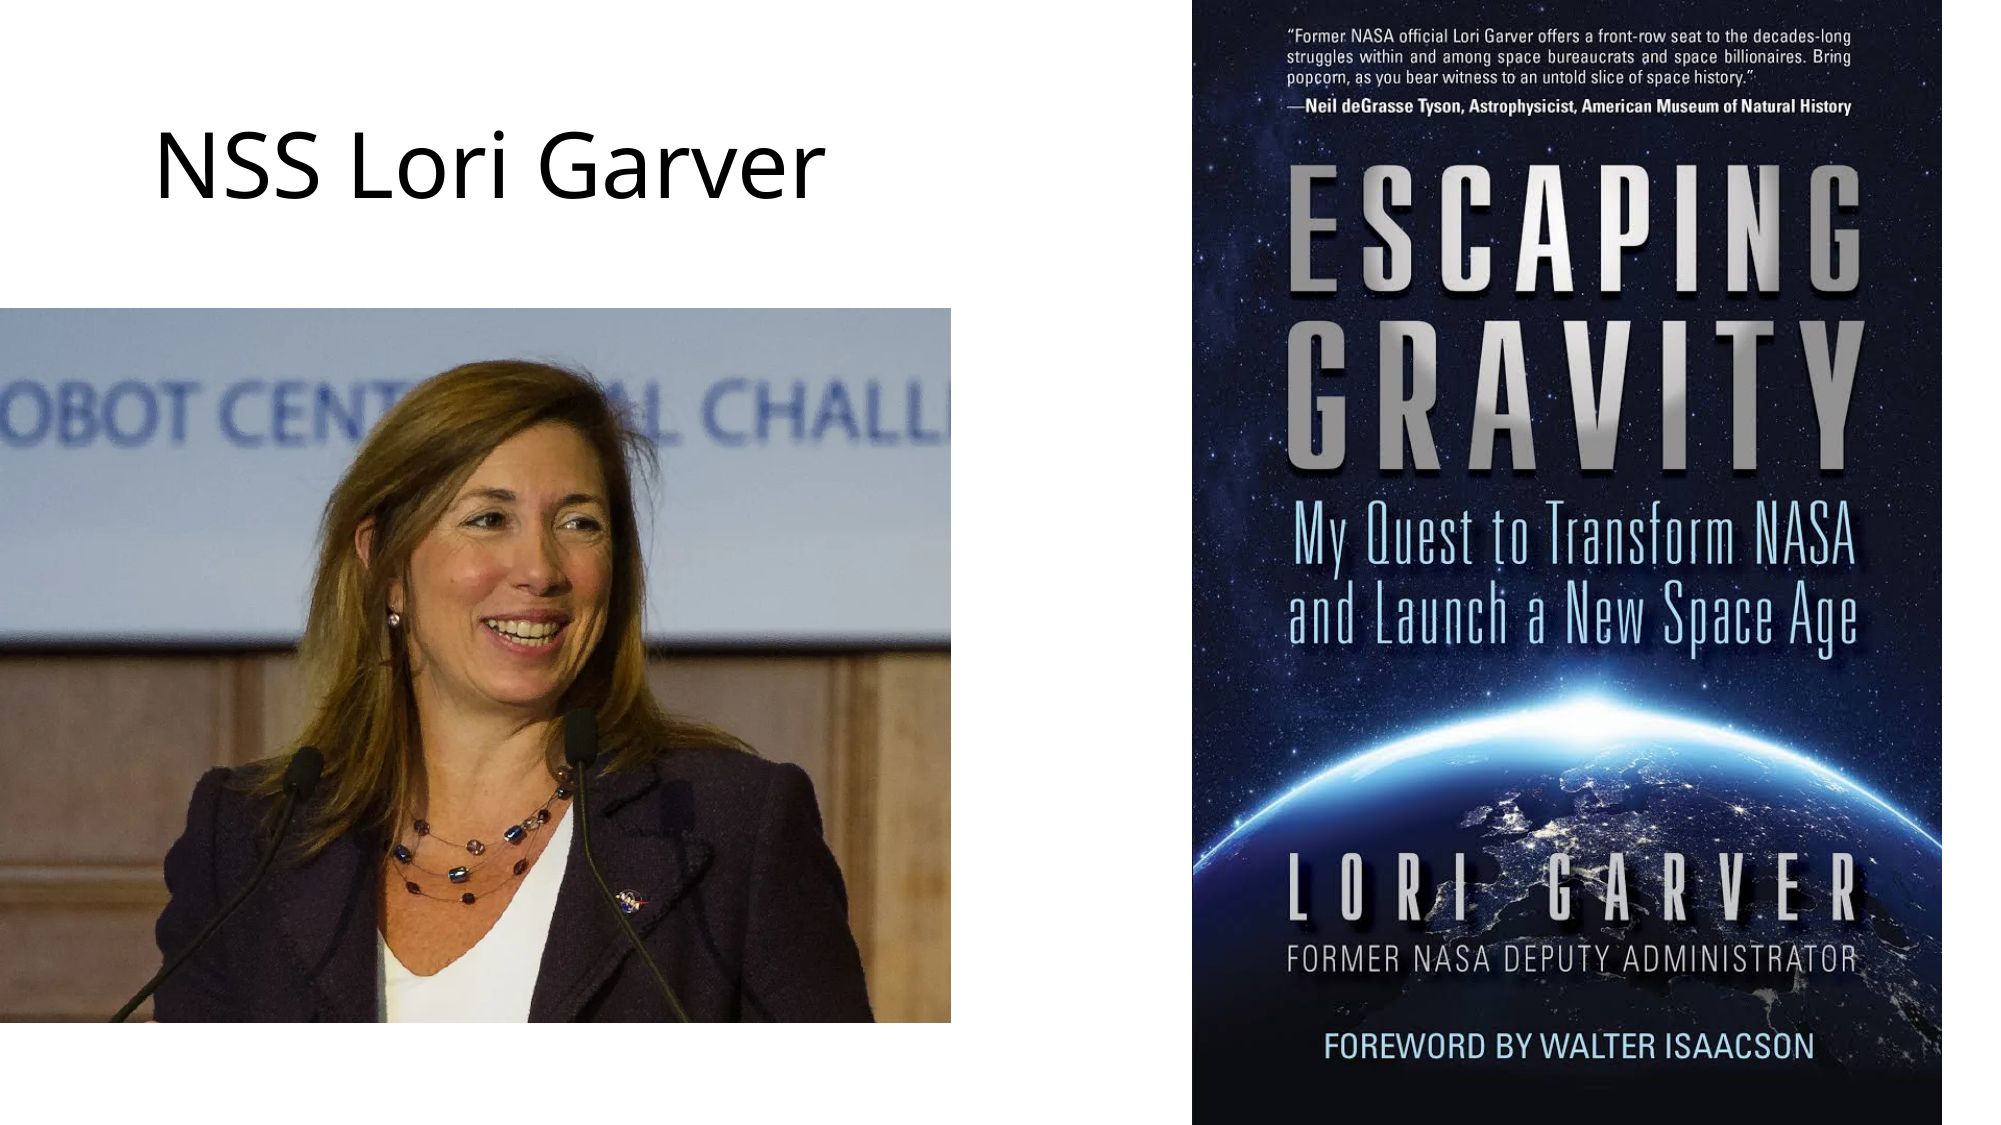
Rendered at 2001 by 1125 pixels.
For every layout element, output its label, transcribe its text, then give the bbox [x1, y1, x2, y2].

picture [1192, 0, 1942, 1125]
picture [0, 308, 951, 1023]
title NSS Lori Garver [137, 59, 1192, 278]
